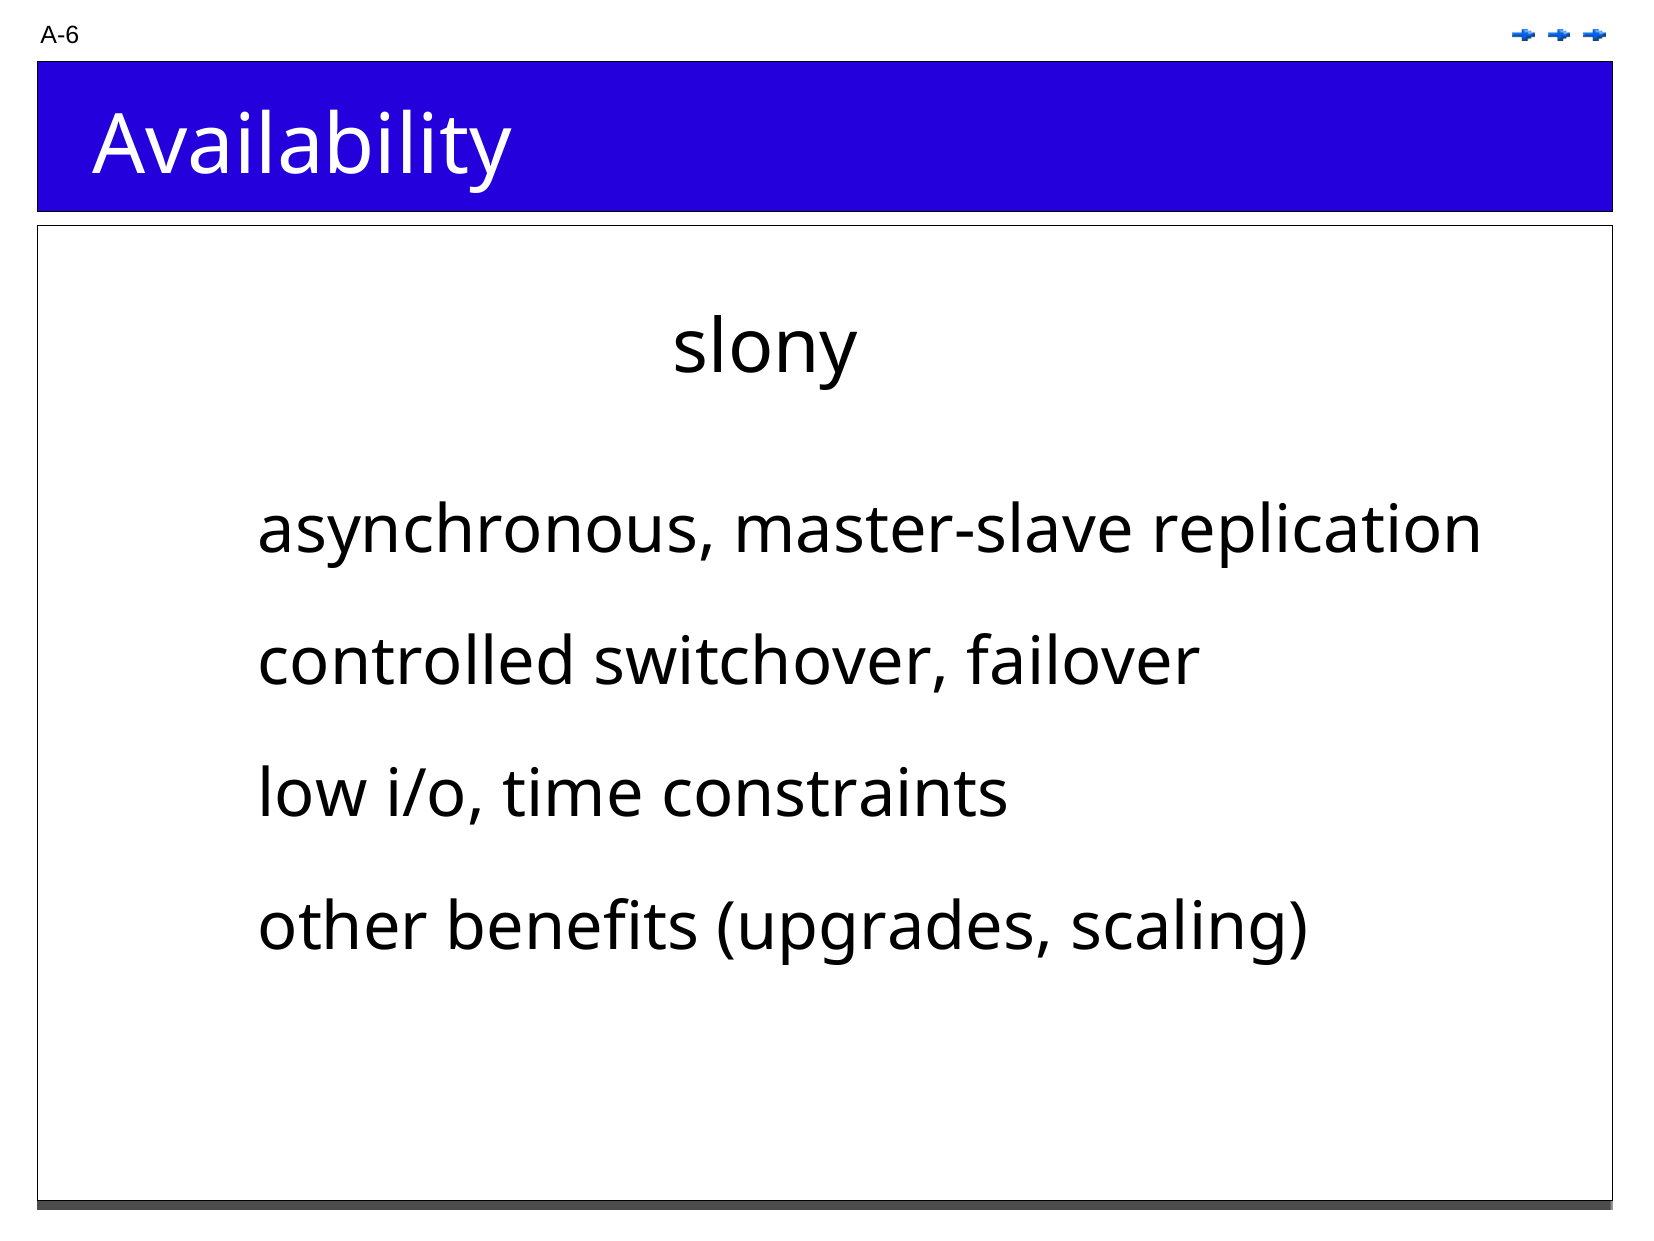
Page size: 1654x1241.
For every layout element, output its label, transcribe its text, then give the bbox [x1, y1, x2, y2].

text_box [37, 225, 1613, 1201]
picture [1548, 29, 1570, 41]
picture [1583, 29, 1606, 41]
text_box Availability [77, 77, 517, 193]
text_box slony [658, 284, 860, 390]
picture [1512, 29, 1535, 41]
text_box A-6 [25, 13, 113, 70]
text_box [37, 61, 1613, 212]
text_box asynchronous, master-slave replication controlled switchover, failover low i/o, time constraints other benefits (upgrades, scaling) [225, 474, 1428, 935]
